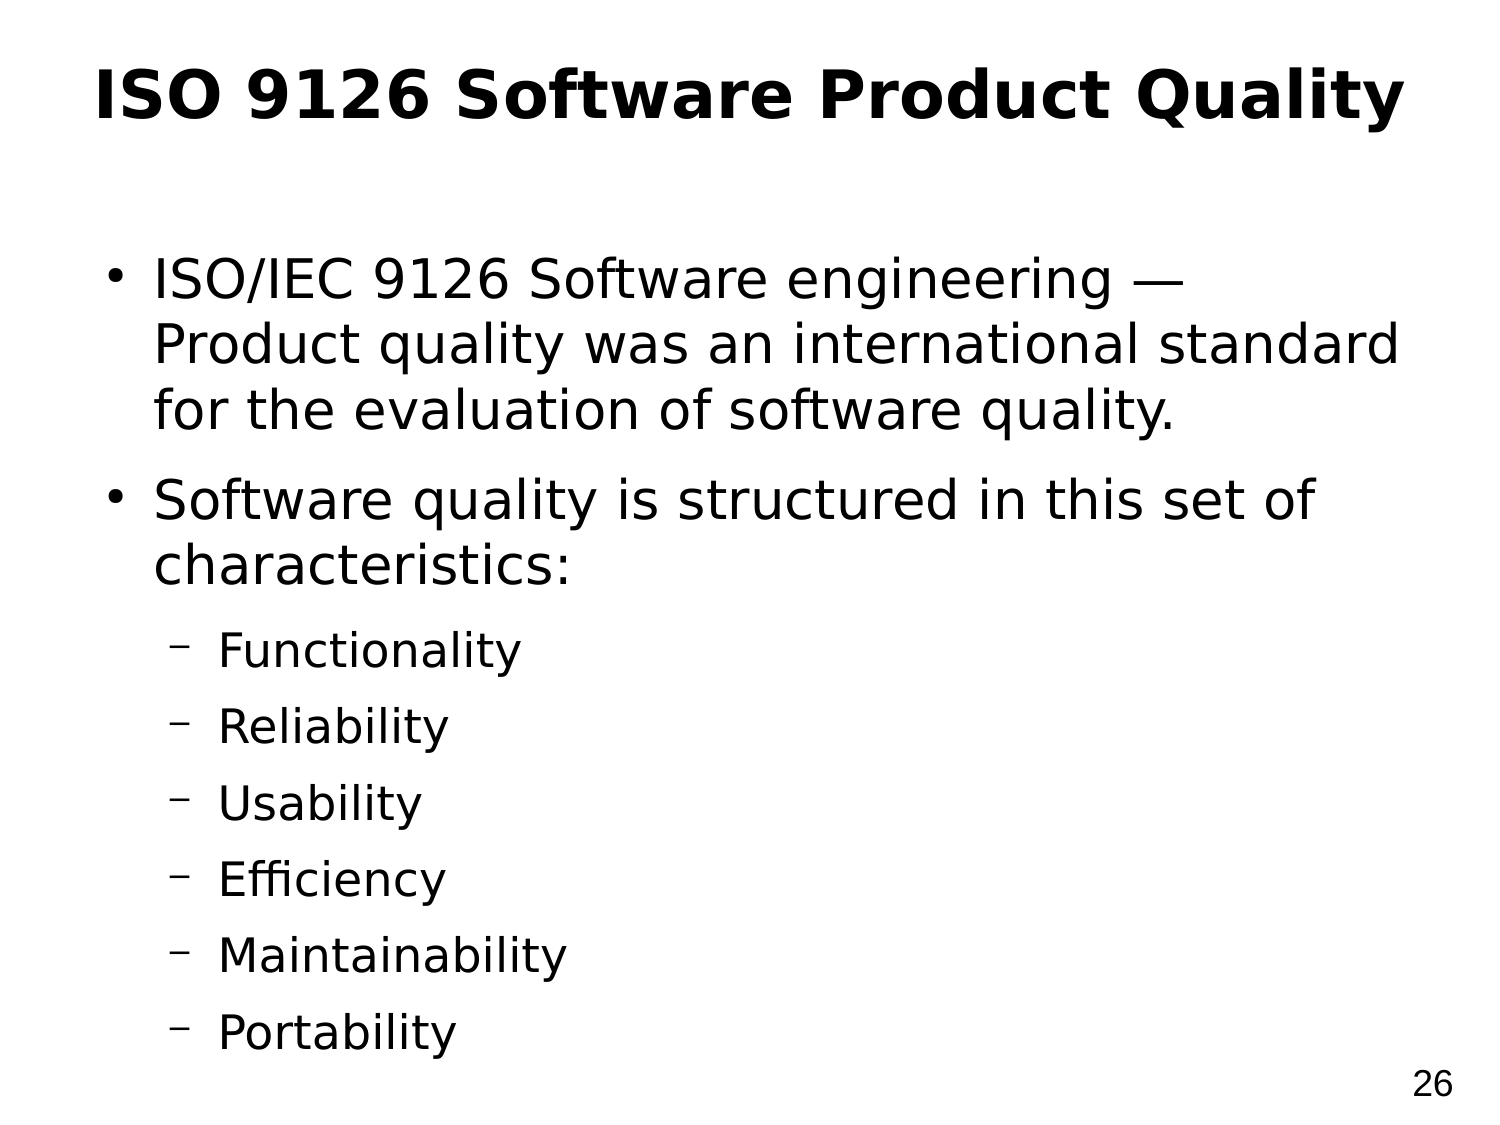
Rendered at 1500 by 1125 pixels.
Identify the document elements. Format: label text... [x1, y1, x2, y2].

list ISO/IEC 9126 Software engineering — Product quality was an international standard for the evaluation of software quality. Software quality is structured in this set of characteristics: Functionality Reliability Usability Efficiency Maintainability Portability [75, 236, 1425, 1093]
title ISO 9126 Software Product Quality [75, 44, 1425, 177]
